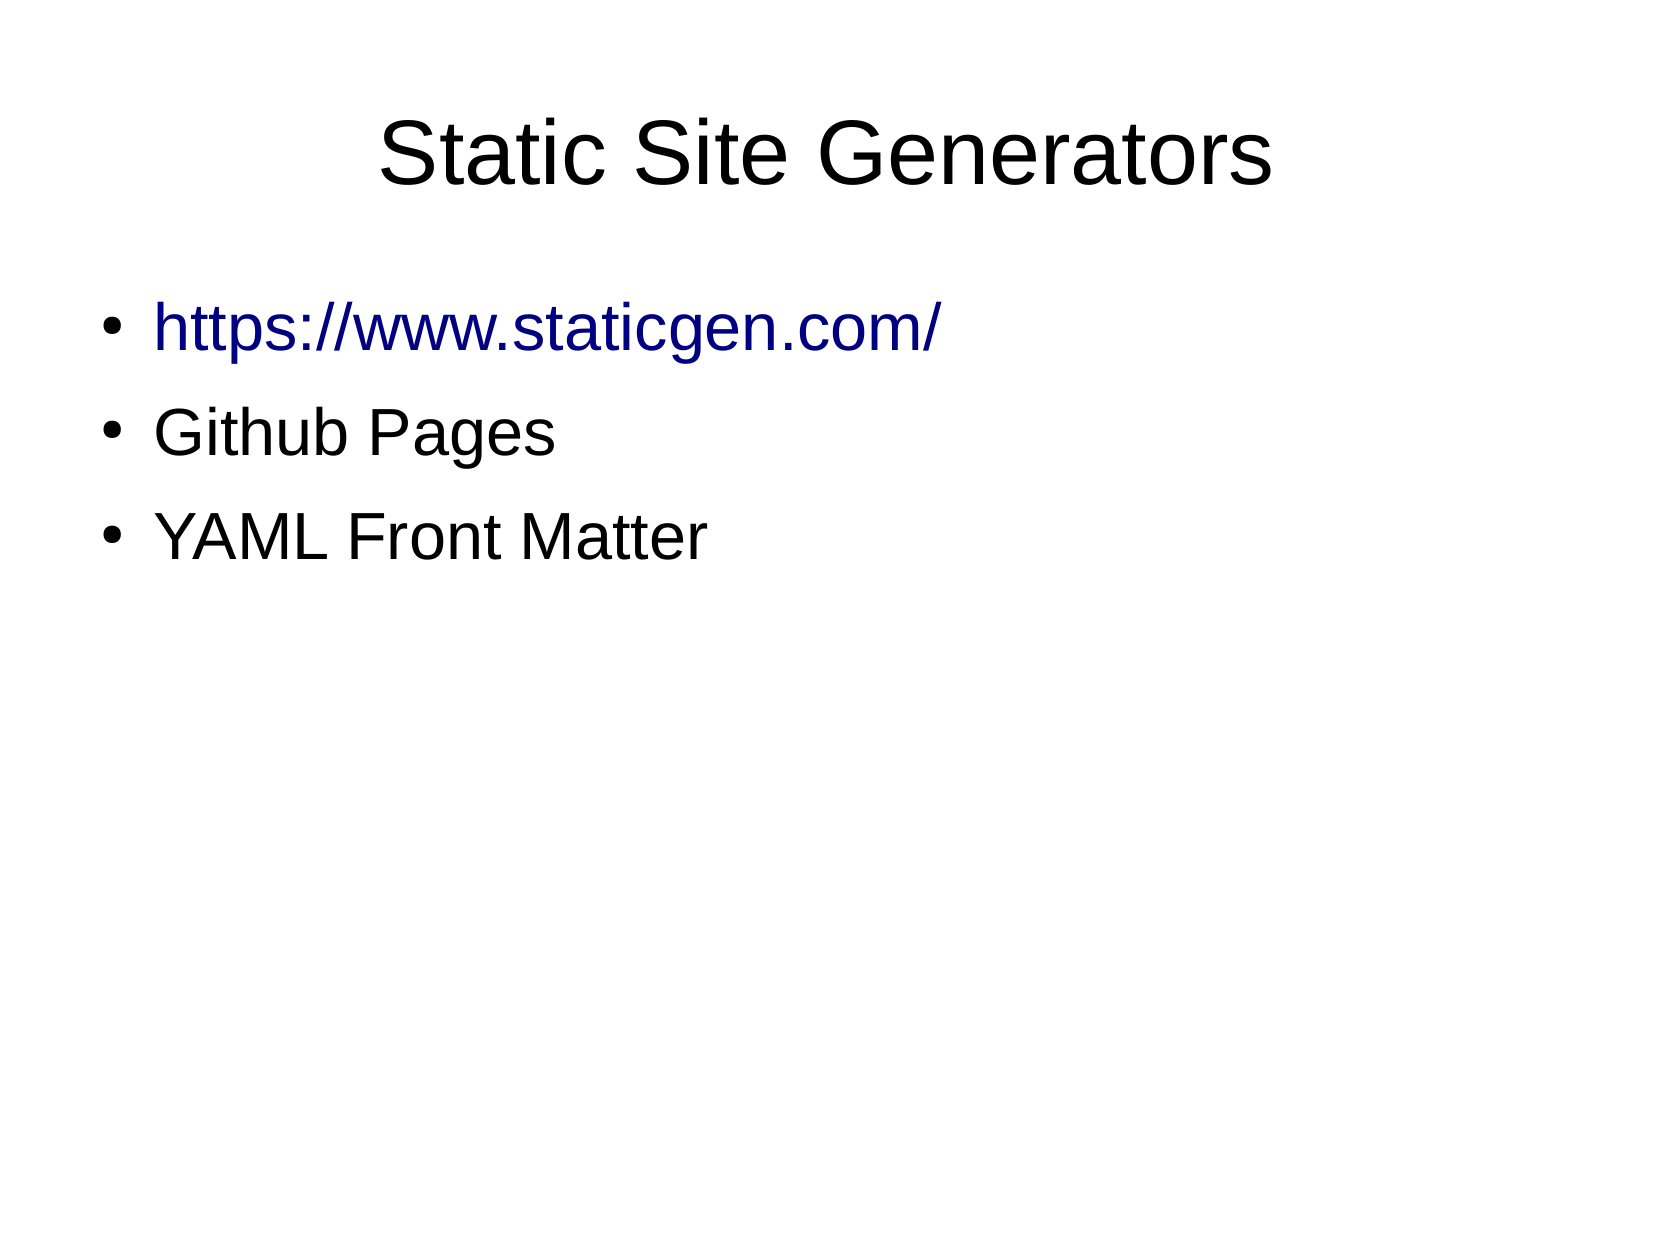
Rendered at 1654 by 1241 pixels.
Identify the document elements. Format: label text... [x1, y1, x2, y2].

title Static Site Generators [82, 49, 1571, 257]
list https://www.staticgen.com/ Github Pages YAML Front Matter [82, 290, 1571, 1010]
